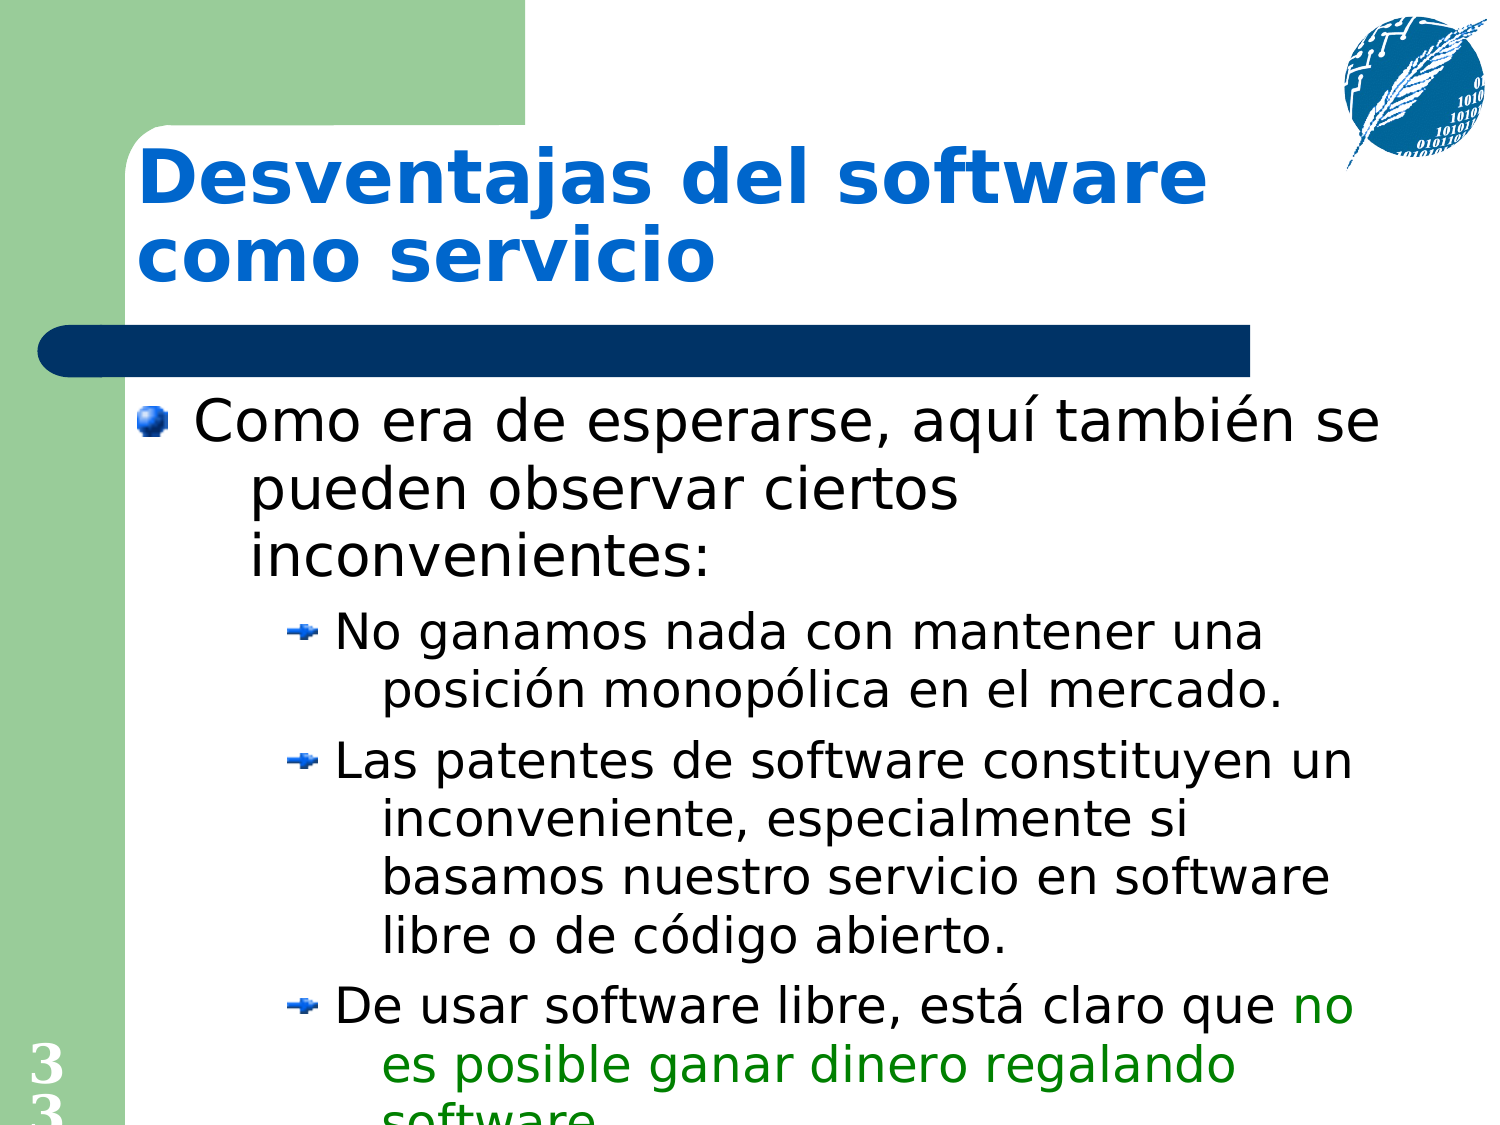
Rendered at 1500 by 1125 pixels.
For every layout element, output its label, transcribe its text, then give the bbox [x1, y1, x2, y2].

list Como era de esperarse, aquí también se pueden observar ciertos inconvenientes: No ganamos nada con mantener una posición monopólica en el mercado. Las patentes de software constituyen un inconveniente, especialmente si basamos nuestro servicio en software libre o de código abierto. De usar software libre, está claro que no es posible ganar dinero regalando software... ¿O sí? [137, 387, 1400, 1086]
picture [1433, 139, 1440, 147]
picture [1341, 15, 1487, 172]
picture [1436, 127, 1450, 136]
picture [1416, 140, 1425, 149]
picture [1427, 138, 1431, 148]
title Desventajas del software como servicio [136, 135, 1414, 302]
